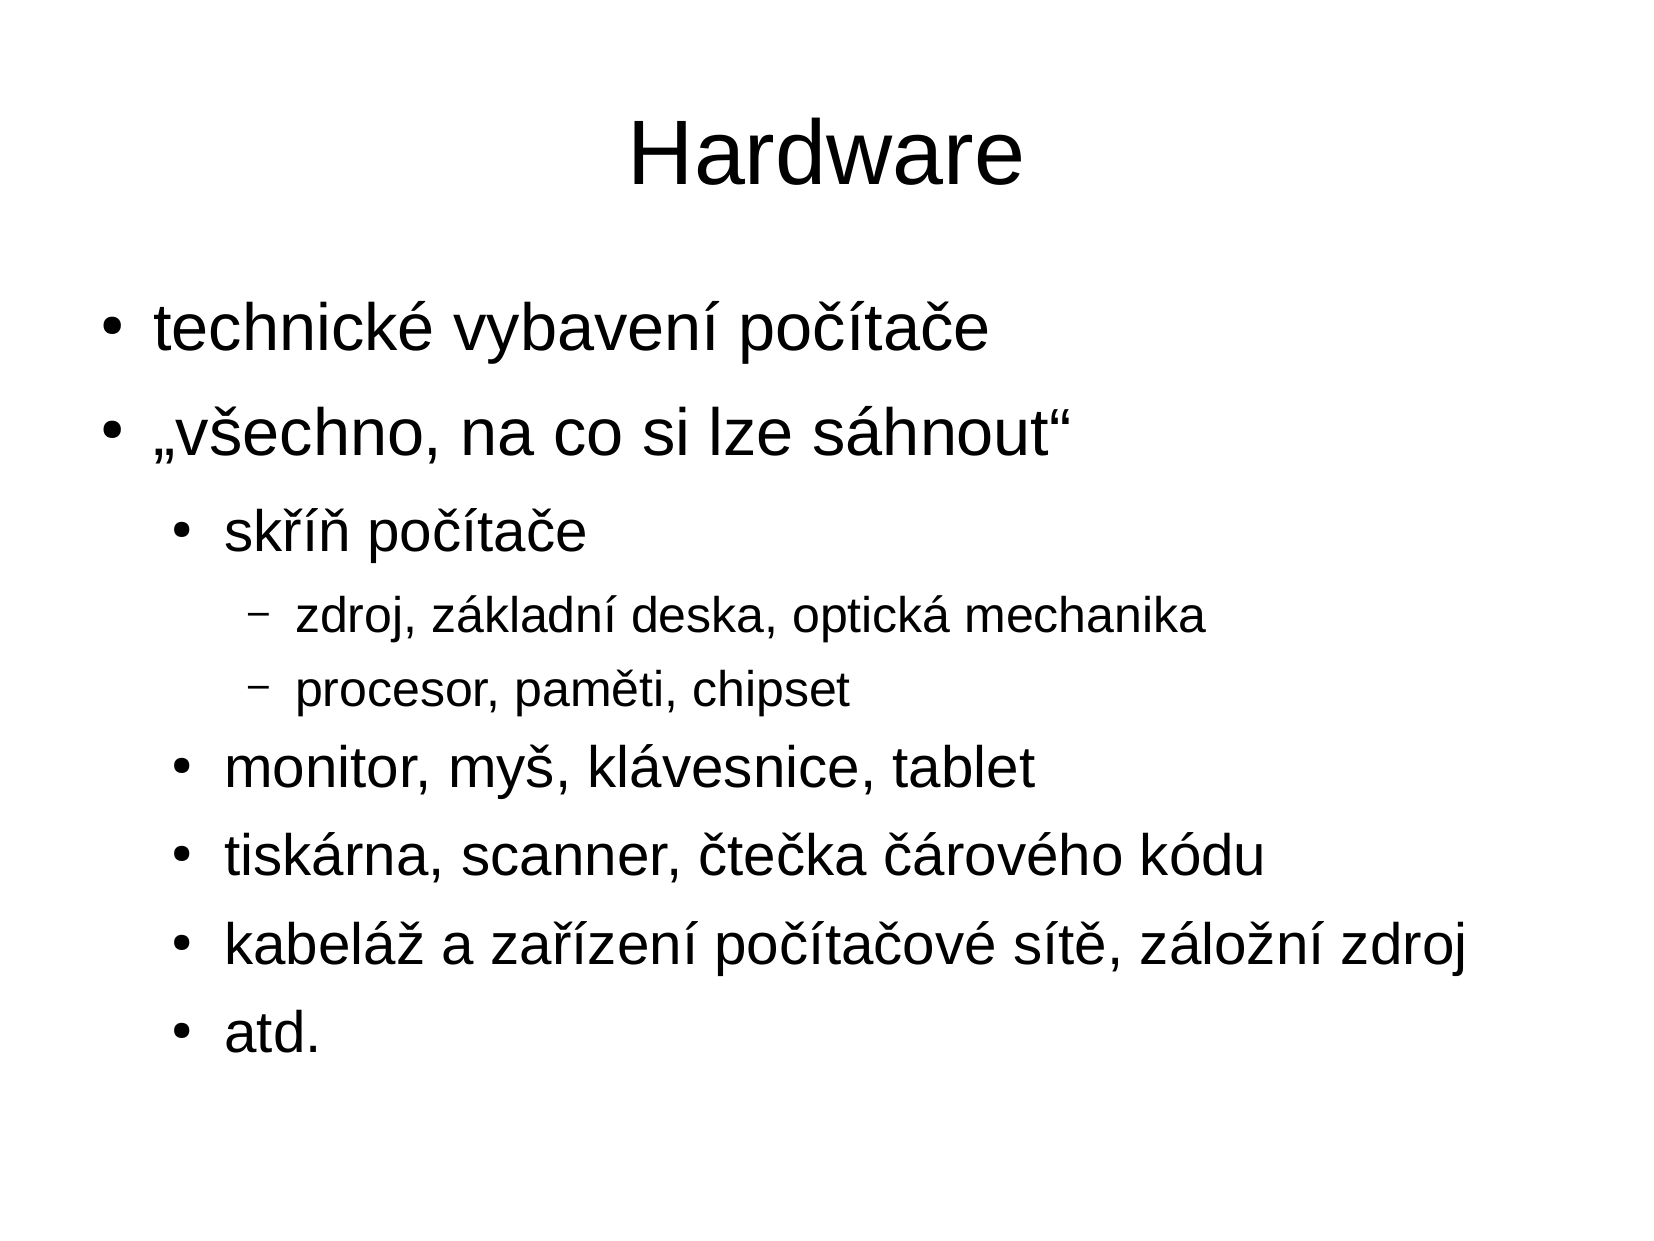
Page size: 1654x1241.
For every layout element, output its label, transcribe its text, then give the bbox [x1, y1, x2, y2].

list technické vybavení počítače „všechno, na co si lze sáhnout“ skříň počítače zdroj, základní deska, optická mechanika procesor, paměti, chipset monitor, myš, klávesnice, tablet tiskárna, scanner, čtečka čárového kódu kabeláž a zařízení počítačové sítě, záložní zdroj atd. [82, 290, 1571, 1094]
title Hardware [82, 56, 1571, 250]
